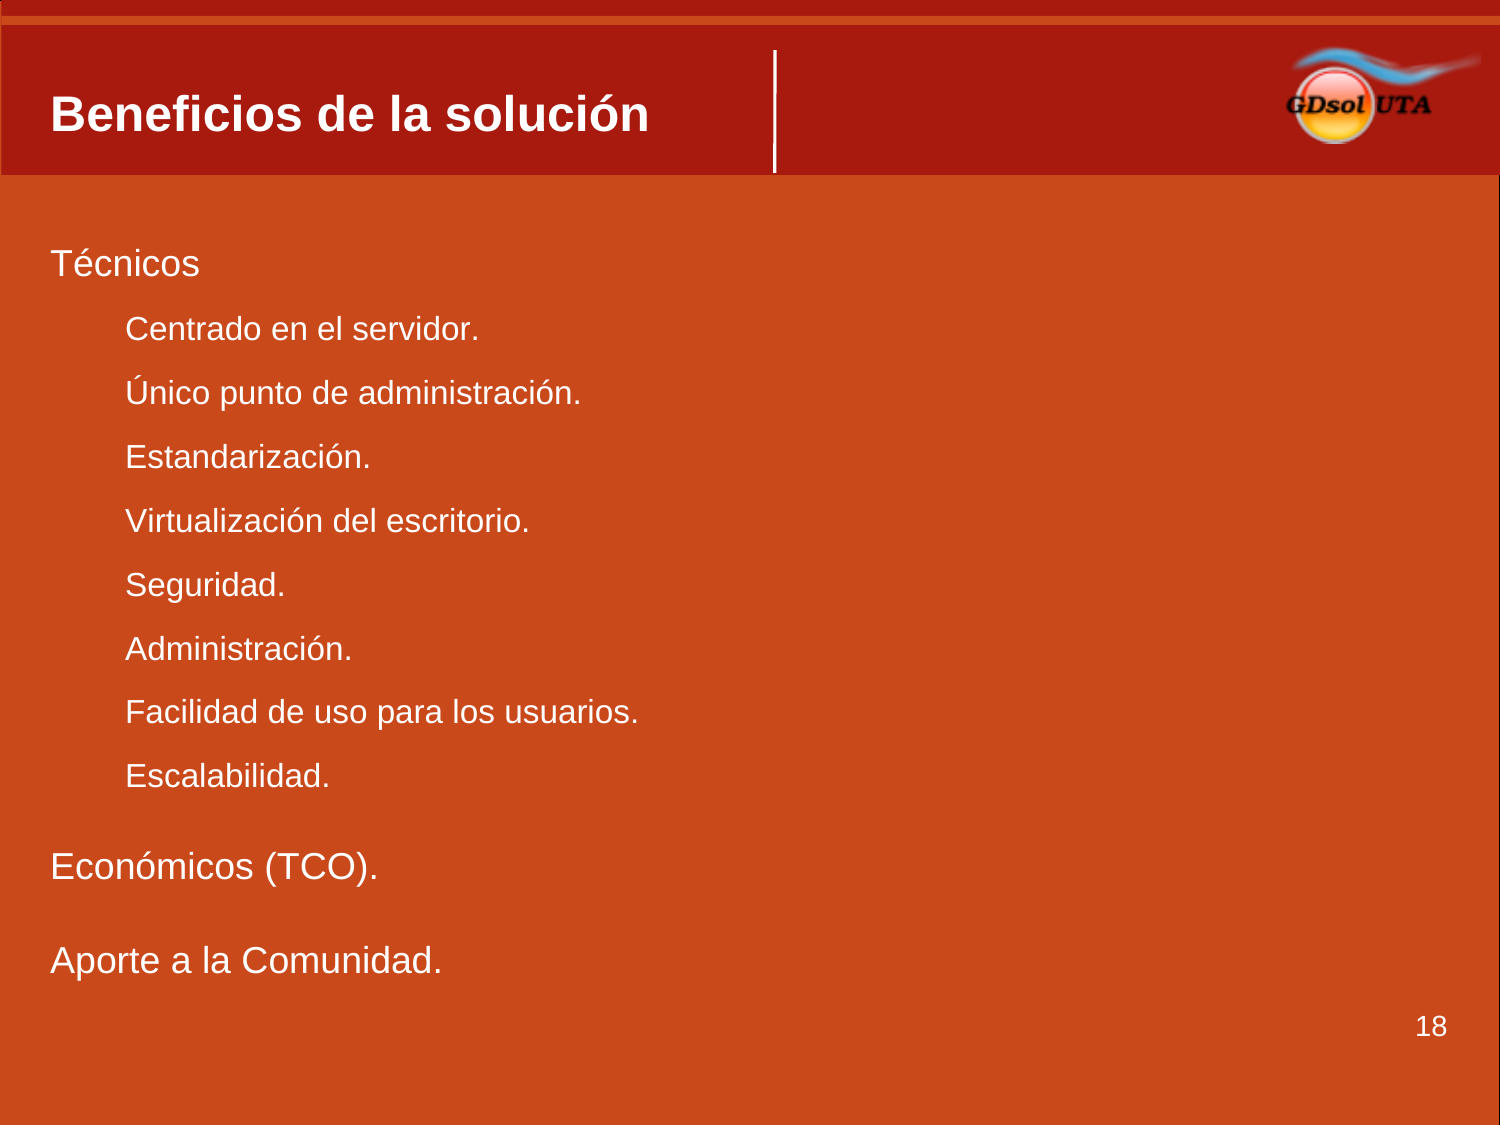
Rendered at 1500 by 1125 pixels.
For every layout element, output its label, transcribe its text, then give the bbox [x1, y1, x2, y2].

title Beneficios de la solución [50, 60, 751, 164]
list Técnicos Centrado en el servidor. Único punto de administración. Estandarización. Virtualización del escritorio. Seguridad. Administración. Facilidad de uso para los usuarios. Escalabilidad. Económicos (TCO). Aporte a la Comunidad. [50, 200, 1450, 988]
picture [1285, 45, 1481, 144]
